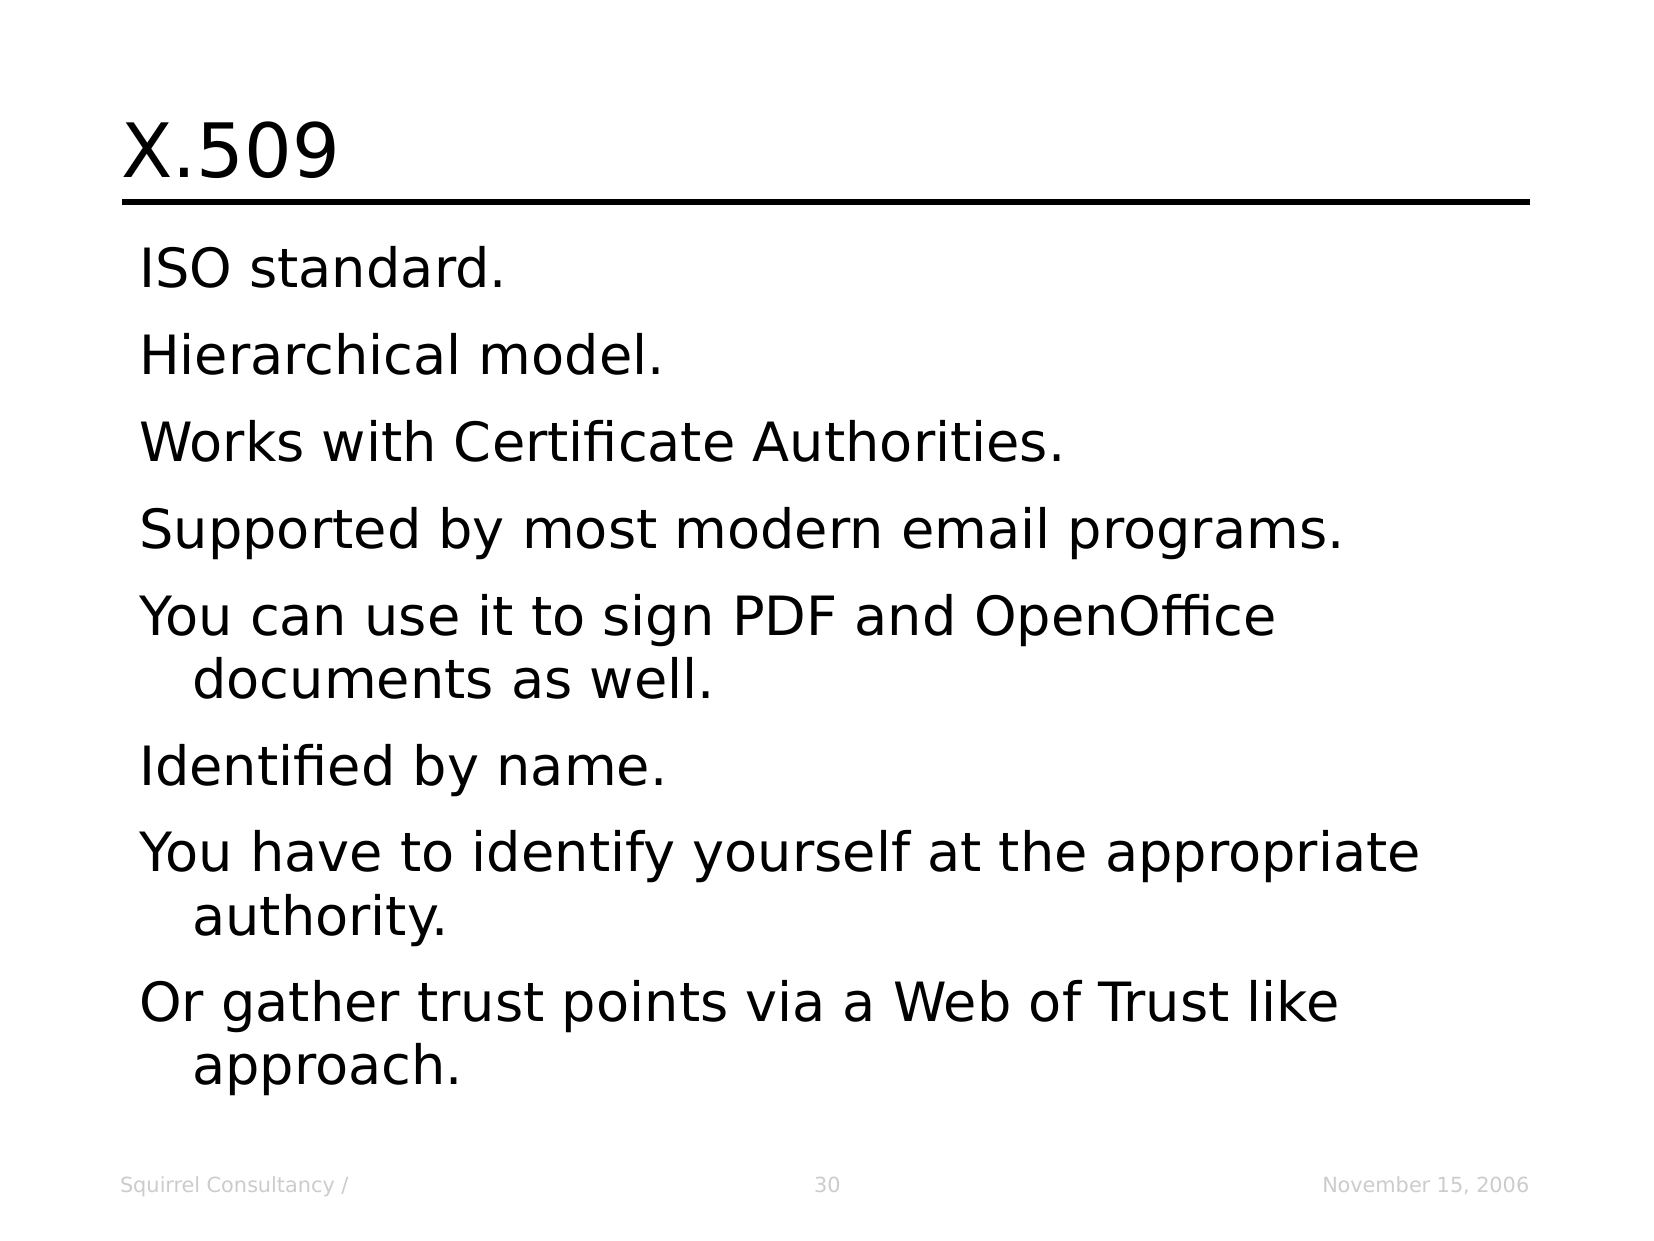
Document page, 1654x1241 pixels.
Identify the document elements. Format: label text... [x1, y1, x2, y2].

title X.509 [121, 102, 1534, 200]
list ISO standard. Hierarchical model. Works with Certificate Authorities. Supported by most modern email programs. You can use it to sign PDF and OpenOffice documents as well. Identified by name. You have to identify yourself at the appropriate authority. Or gather trust points via a Web of Trust like approach. [121, 237, 1534, 1141]
